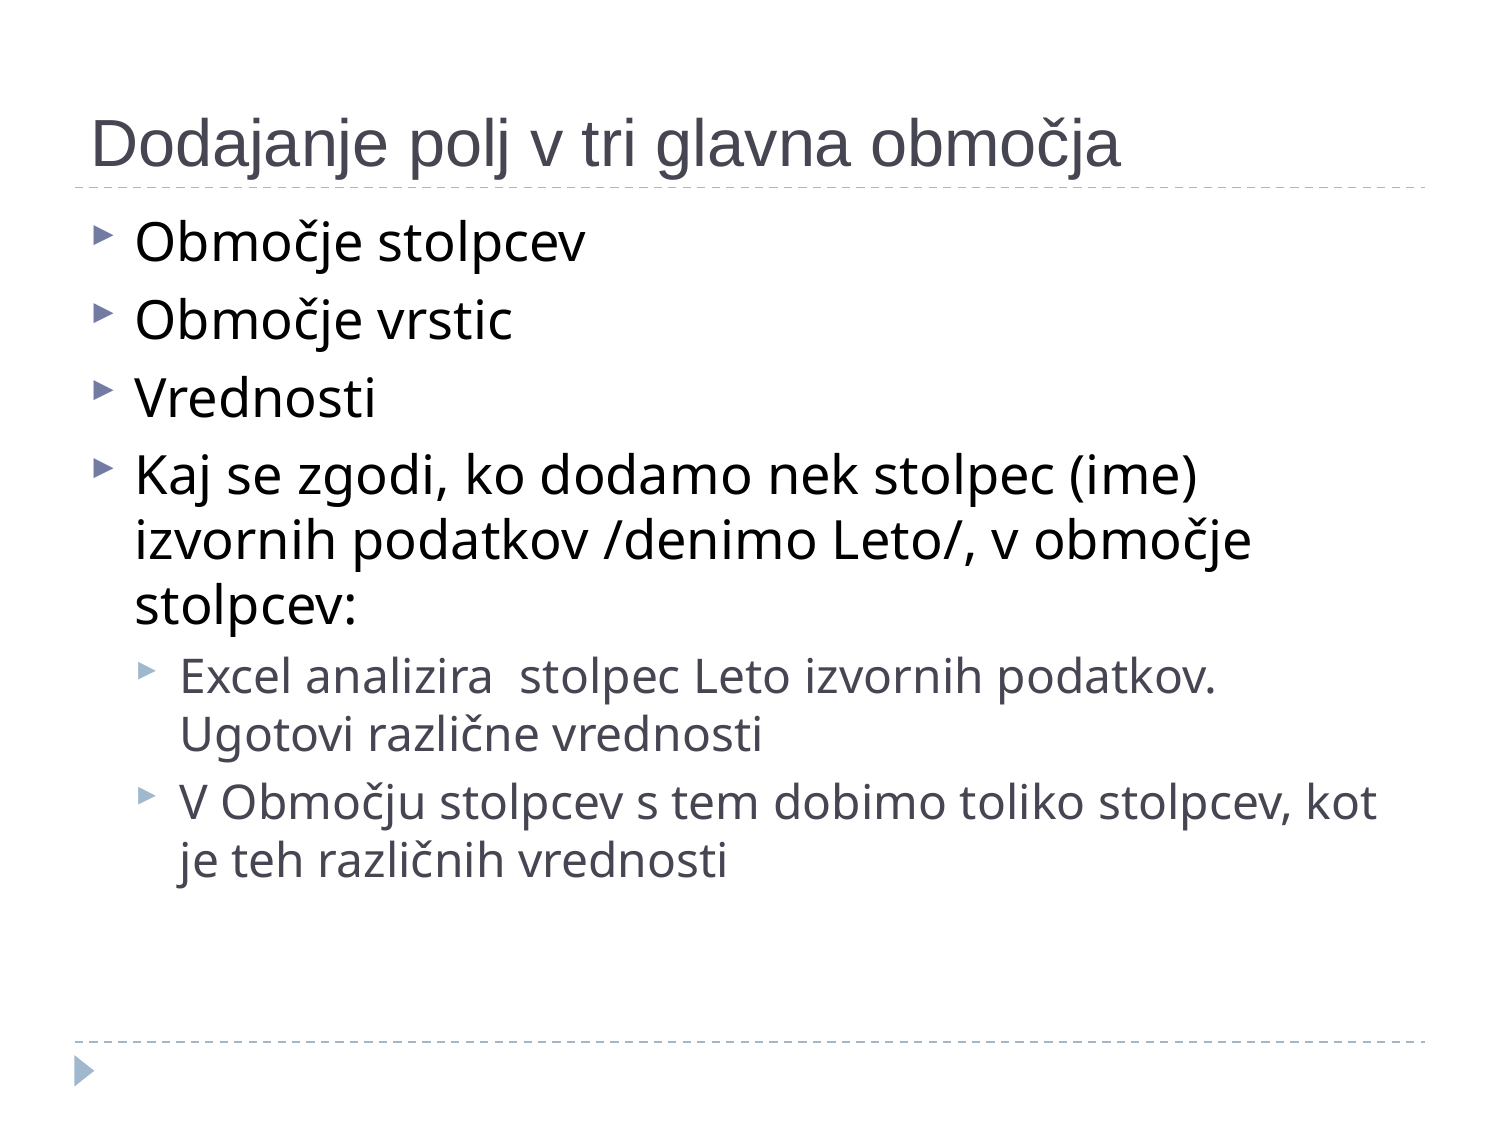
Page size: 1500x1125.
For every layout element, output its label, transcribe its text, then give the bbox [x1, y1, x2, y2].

title Dodajanje polj v tri glavna območja [75, 24, 1425, 188]
list Območje stolpcev Območje vrstic Vrednosti Kaj se zgodi, ko dodamo nek stolpec (ime) izvornih podatkov /denimo Leto/, v območje stolpcev: Excel analizira stolpec Leto izvornih podatkov. Ugotovi različne vrednosti V Območju stolpcev s tem dobimo toliko stolpcev, kot je teh različnih vrednosti [75, 200, 1425, 1006]
